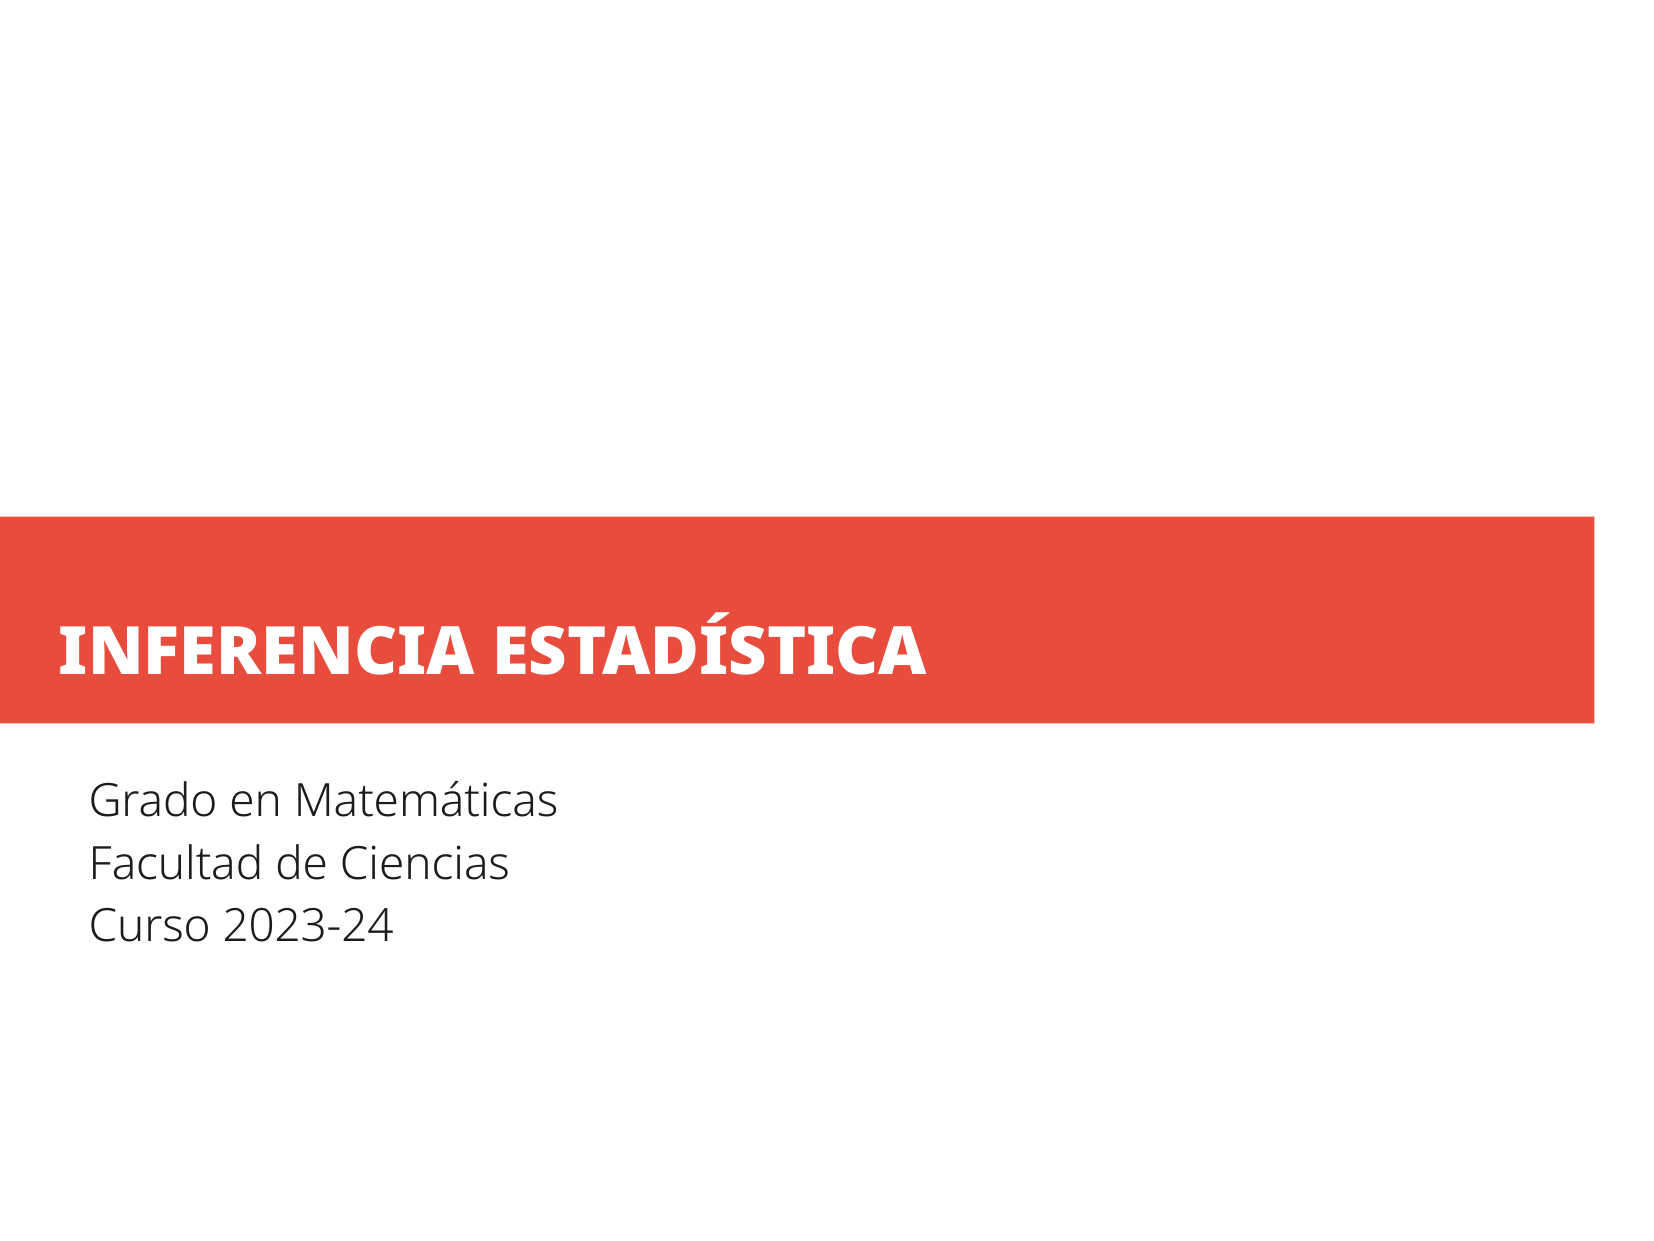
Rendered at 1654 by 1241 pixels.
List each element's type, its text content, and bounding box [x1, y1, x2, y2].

title INFERENCIA ESTADÍSTICA [59, 546, 1595, 694]
subtitle Grado en Matemáticas Facultad de Ciencias Curso 2023-24 [88, 767, 1595, 1182]
